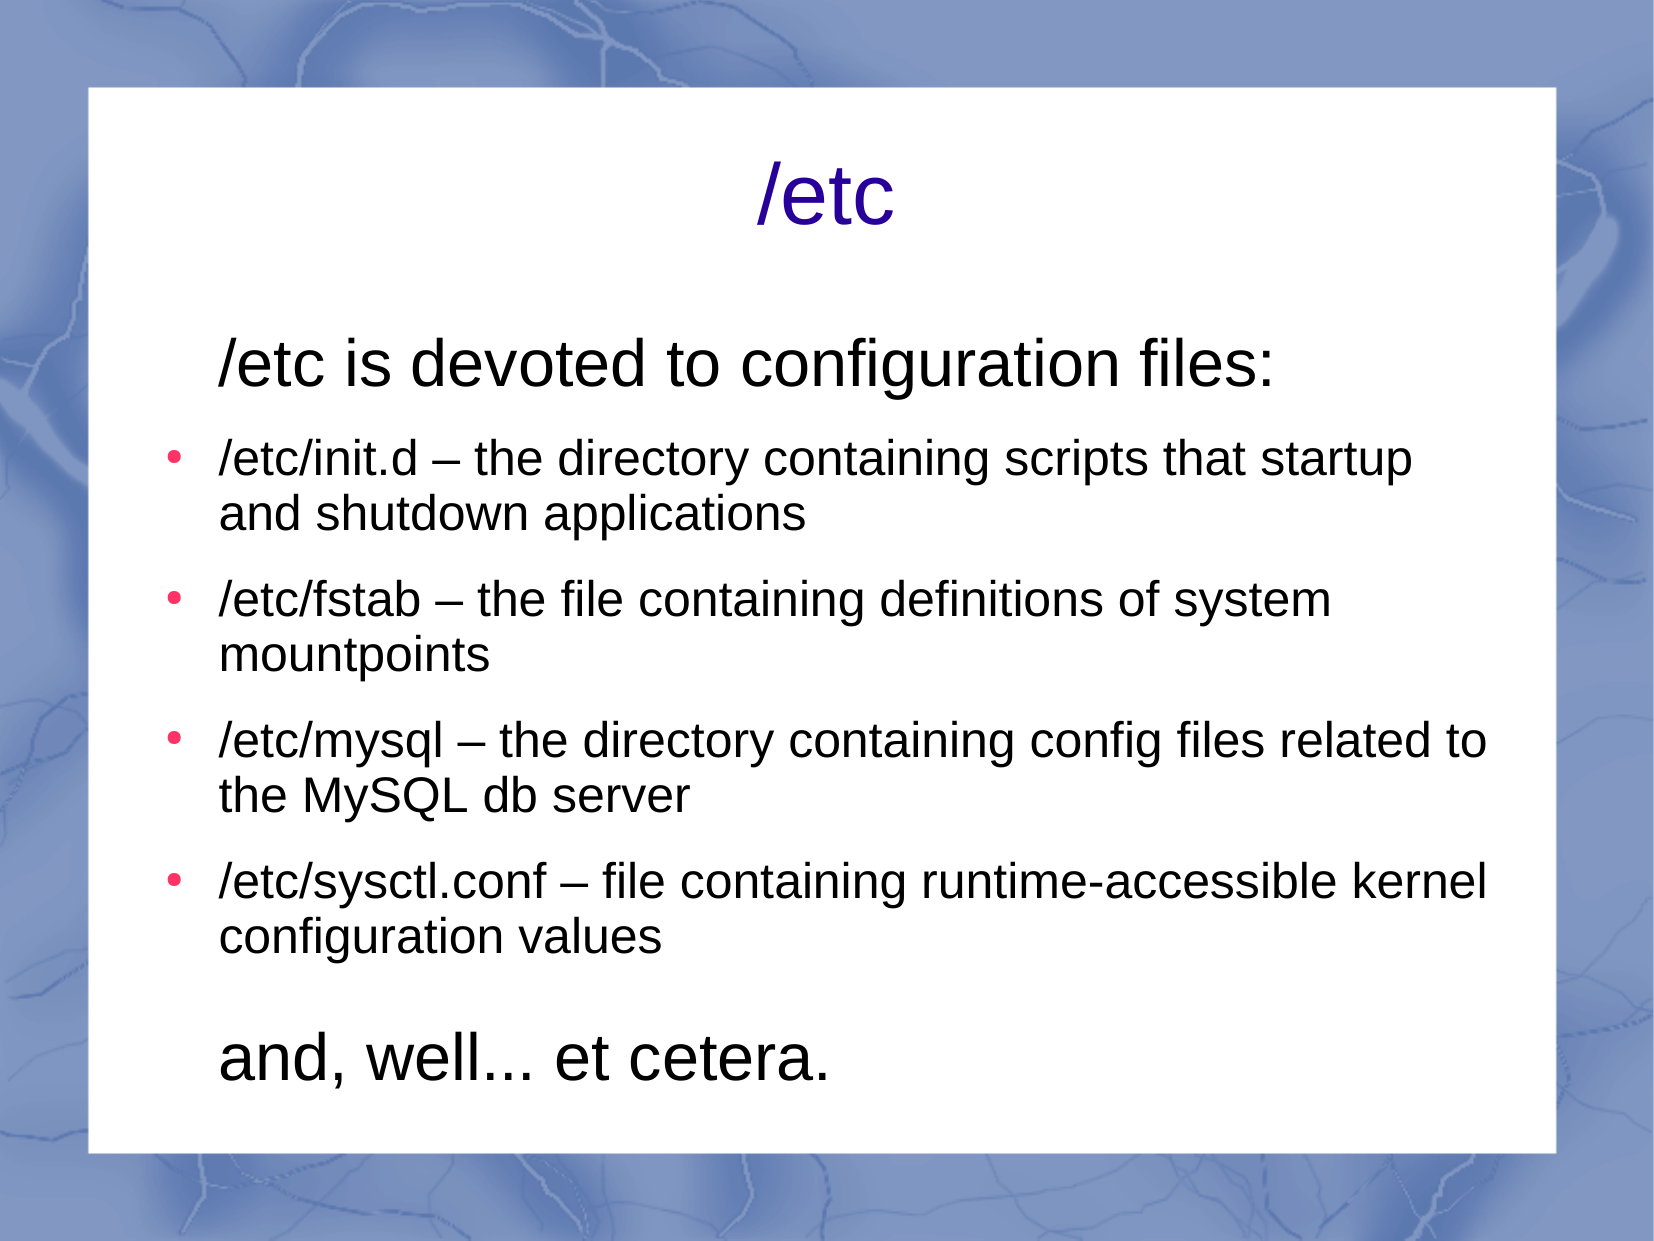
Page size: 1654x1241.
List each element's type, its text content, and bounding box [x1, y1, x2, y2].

picture [0, 0, 1654, 1241]
title /etc [118, 90, 1536, 298]
list /etc is devoted to configuration files: /etc/init.d – the directory containing scripts that startup and shutdown applications /etc/fstab – the file containing definitions of system mountpoints /etc/mysql – the directory containing config files related to the MySQL db server /etc/sysctl.conf – file containing runtime-accessible kernel configuration values and, well... et cetera. [147, 325, 1506, 1232]
